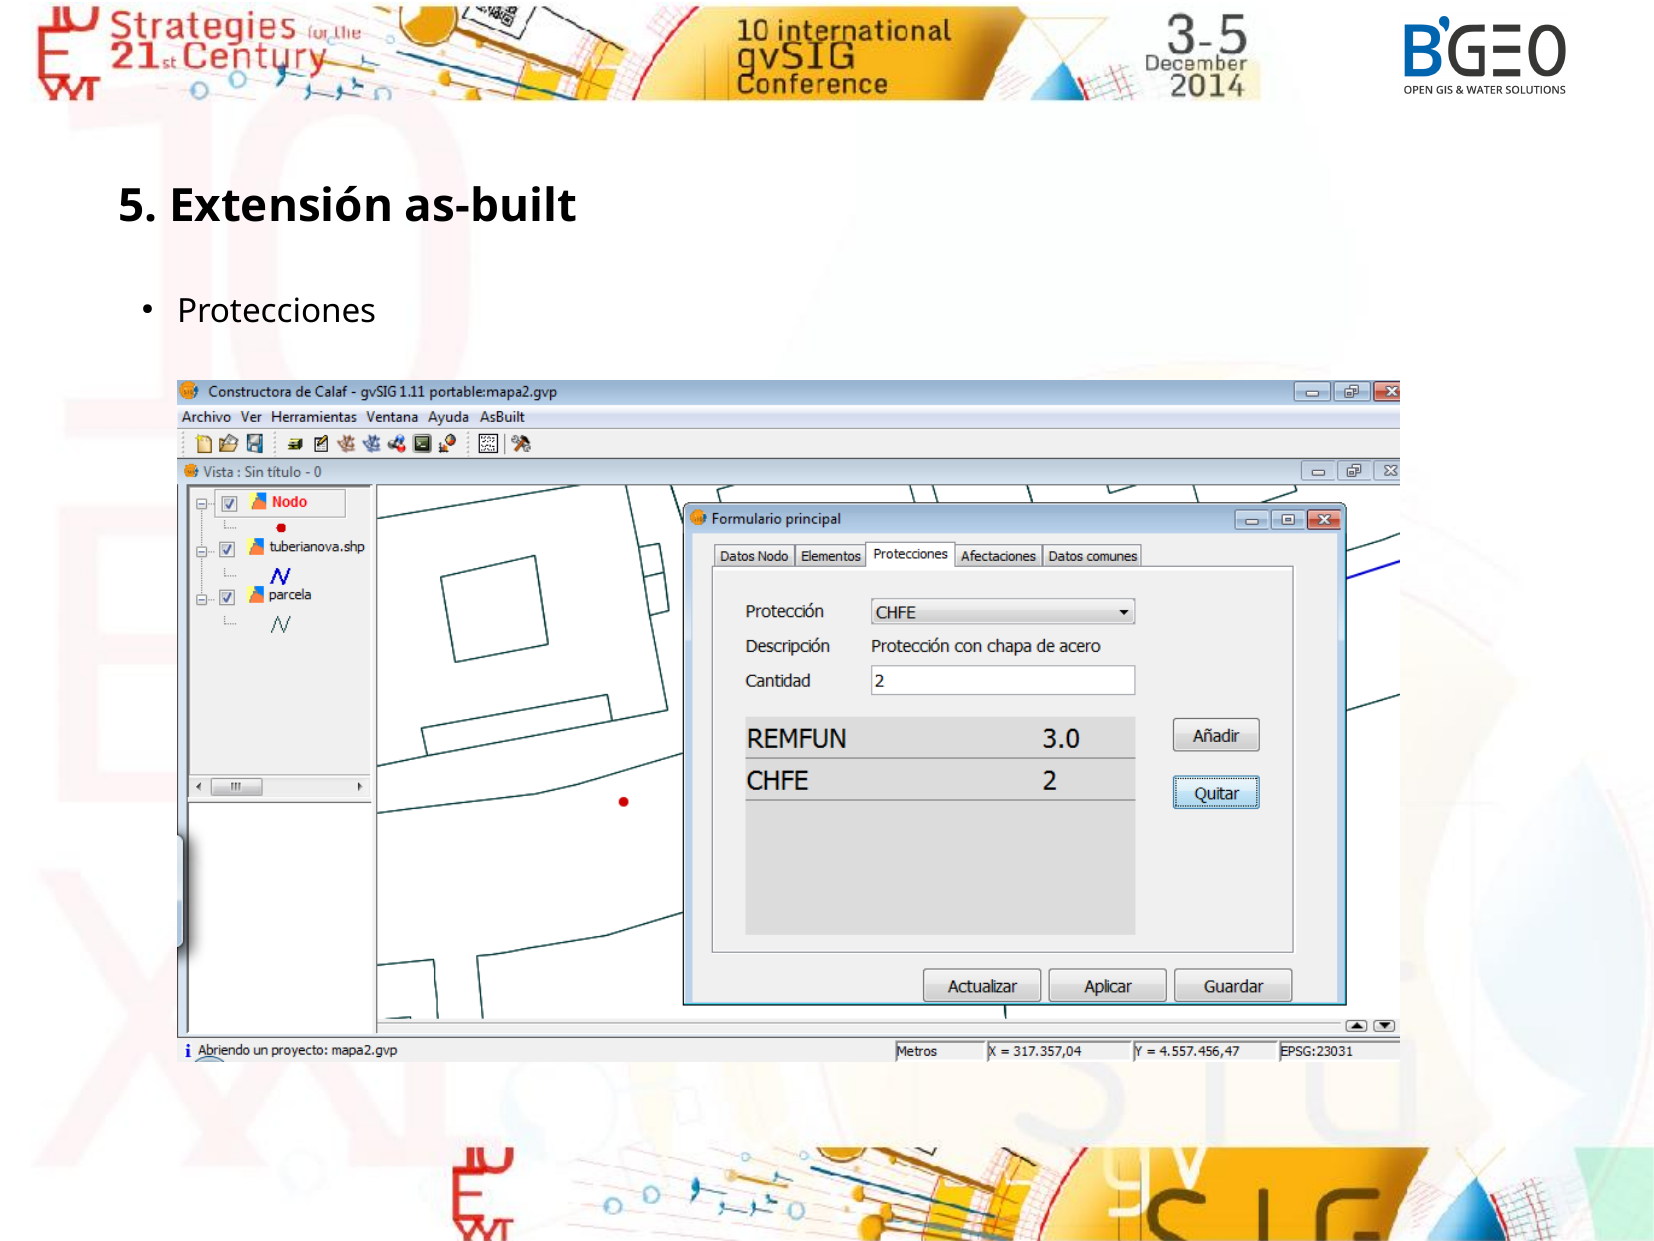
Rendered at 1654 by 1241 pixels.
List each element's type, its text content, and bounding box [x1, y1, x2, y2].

picture [6, 2, 1654, 1241]
text_box [921, 759, 1630, 1134]
text_box Protecciones [106, 212, 1436, 408]
text_box 5. Extensión as-built [118, 172, 1300, 235]
